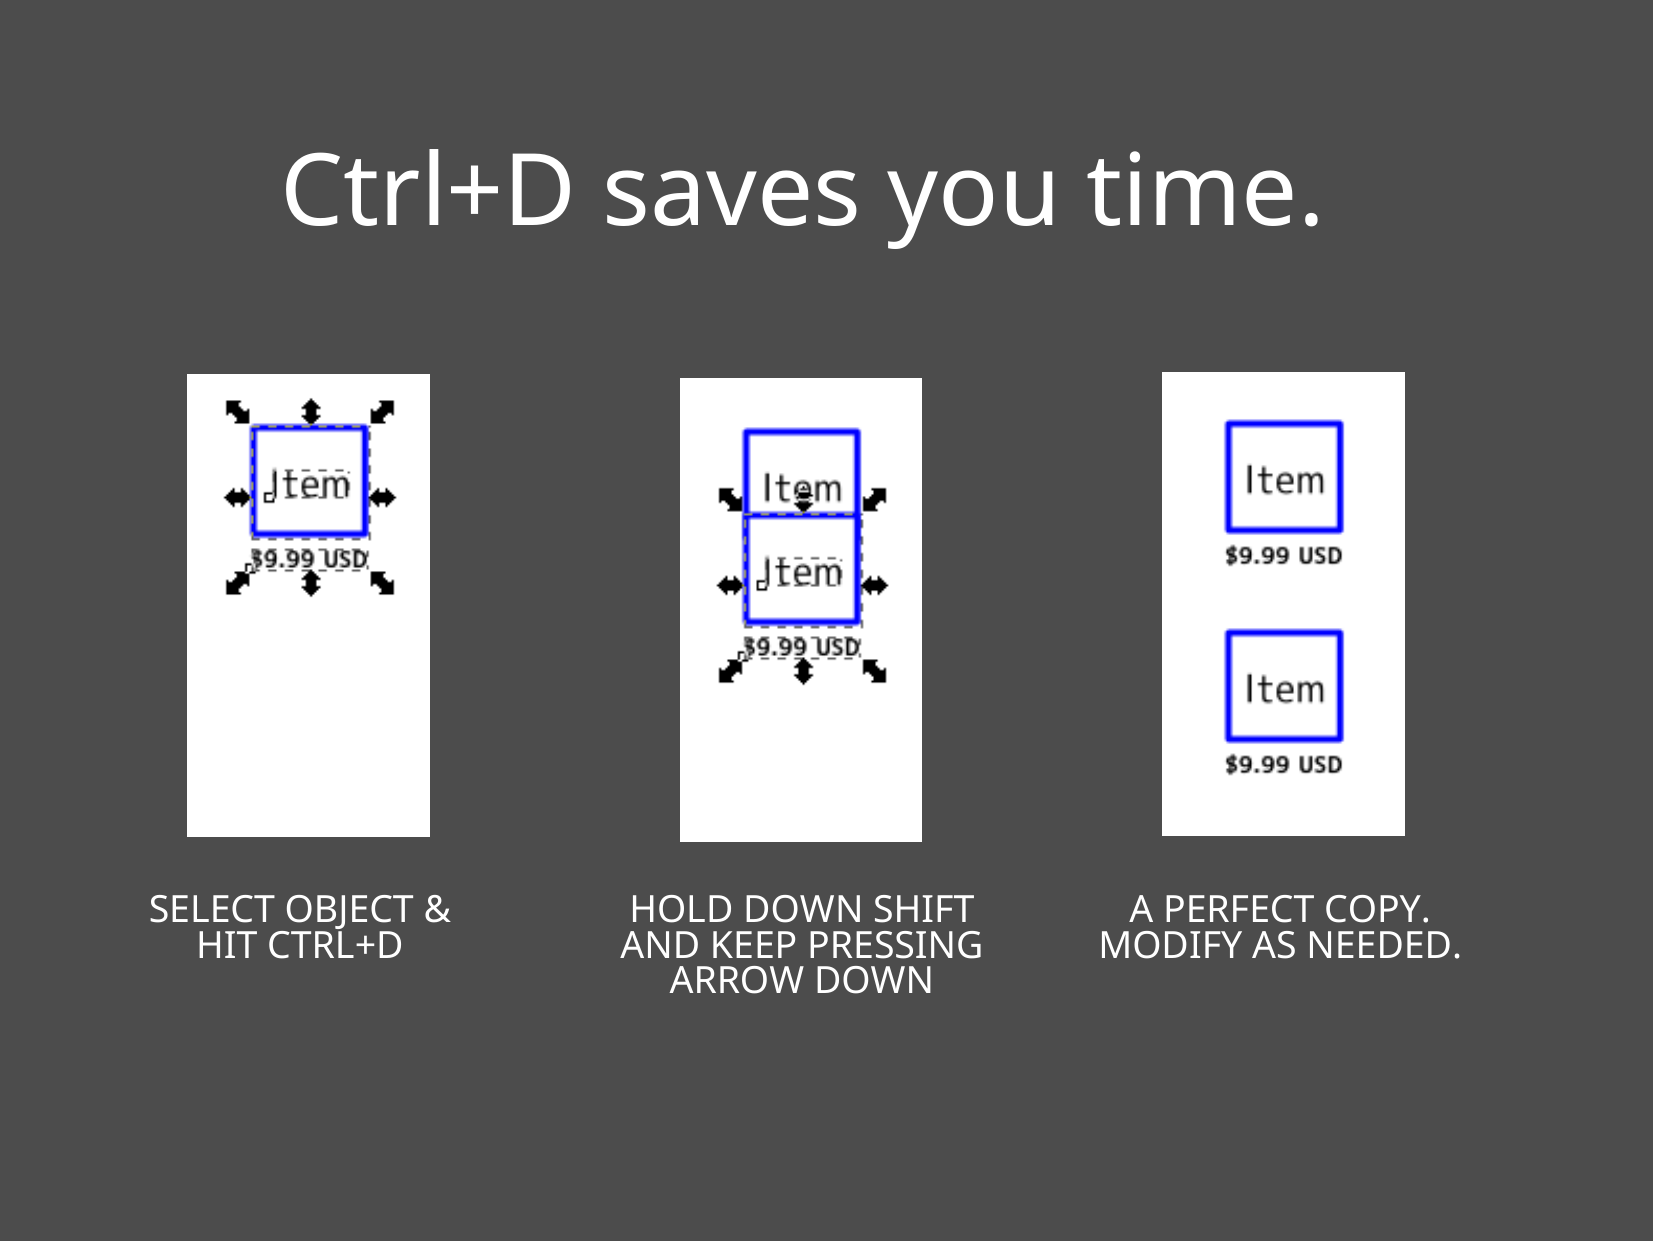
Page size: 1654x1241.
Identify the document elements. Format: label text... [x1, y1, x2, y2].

title HOLD DOWN SHIFT AND KEEP PRESSING ARROW DOWN [614, 880, 990, 1015]
picture [1162, 372, 1405, 836]
picture [187, 374, 430, 837]
title SELECT OBJECT & HIT CTRL+D [112, 882, 488, 978]
picture [680, 378, 922, 842]
title Ctrl+D saves you time. [53, 65, 1554, 328]
title A PERFECT COPY. MODIFY AS NEEDED. [1092, 882, 1468, 978]
